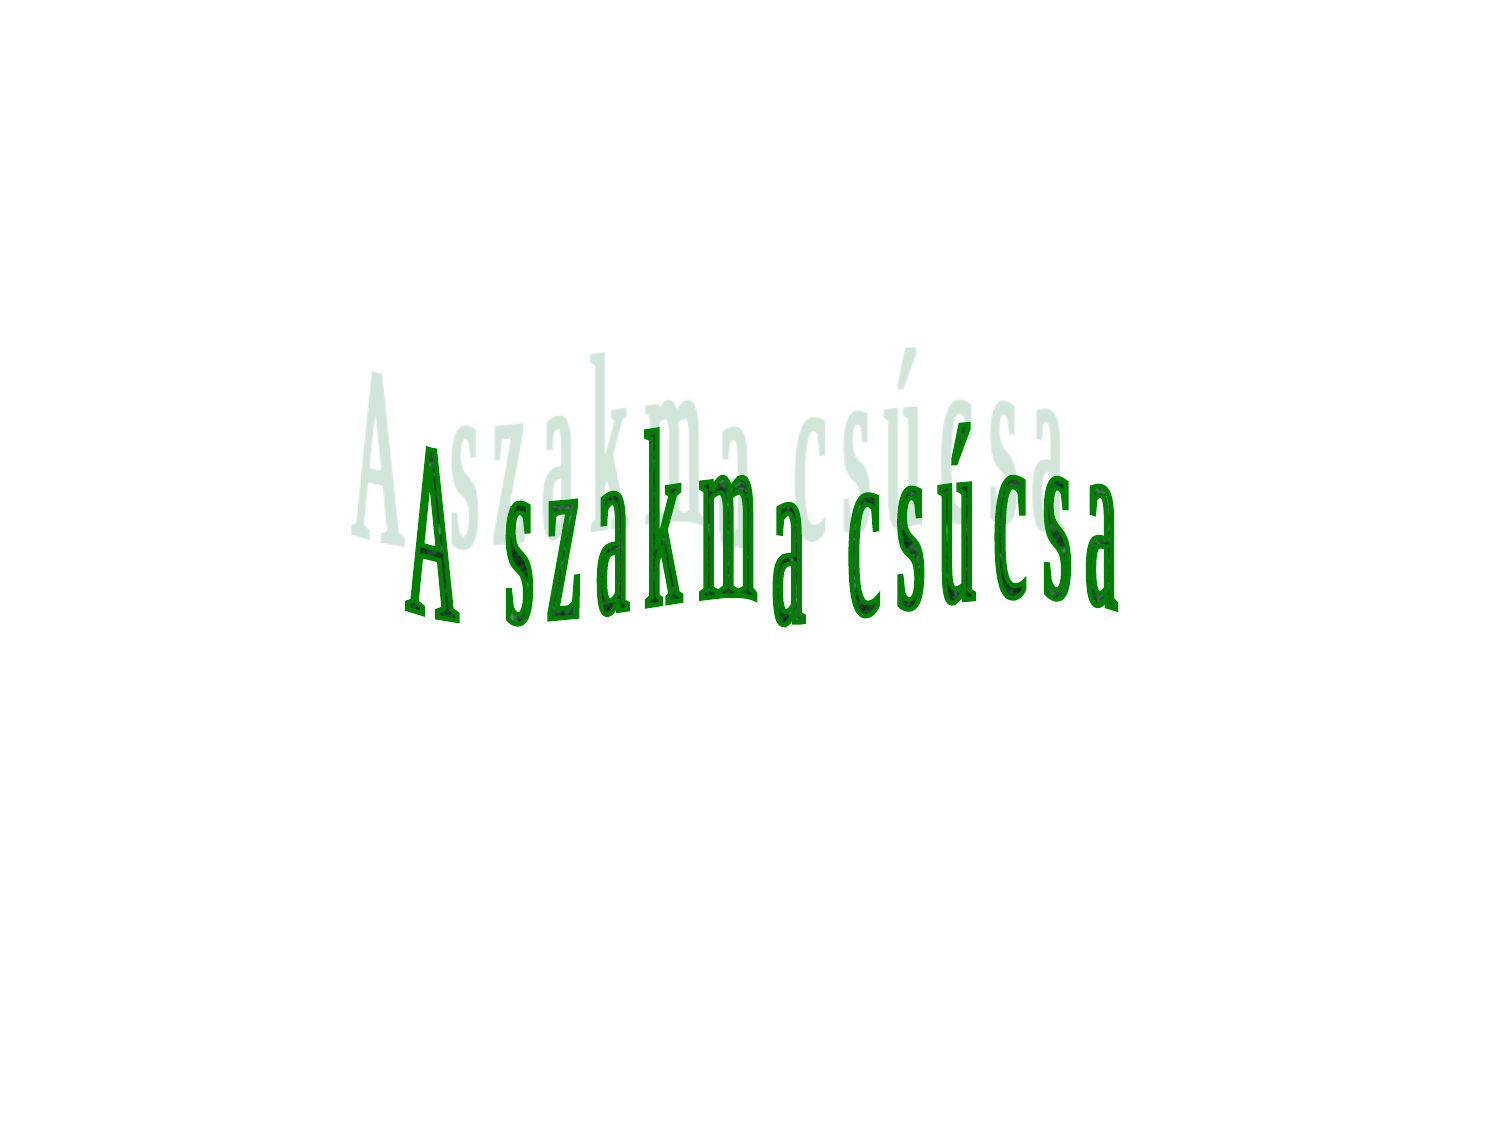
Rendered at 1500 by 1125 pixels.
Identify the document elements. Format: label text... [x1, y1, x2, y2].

text_box A szakma csúcsa [899, 487, 923, 610]
text_box A szakma csúcsa [599, 493, 628, 615]
text_box A szakma csúcsa [953, 424, 969, 464]
text_box A szakma csúcsa [850, 494, 878, 616]
text_box A szakma csúcsa [549, 501, 578, 620]
text_box A szakma csúcsa [701, 477, 755, 599]
text_box A szakma csúcsa [1046, 478, 1069, 600]
text_box A szakma csúcsa [508, 502, 531, 625]
text_box A szakma csúcsa [646, 429, 682, 607]
text_box A szakma csúcsa [939, 483, 974, 604]
text_box A szakma csúcsa [996, 477, 1025, 599]
text_box A szakma csúcsa [407, 449, 458, 621]
text_box A szakma csúcsa [1088, 486, 1116, 610]
text_box A szakma csúcsa [774, 504, 804, 625]
